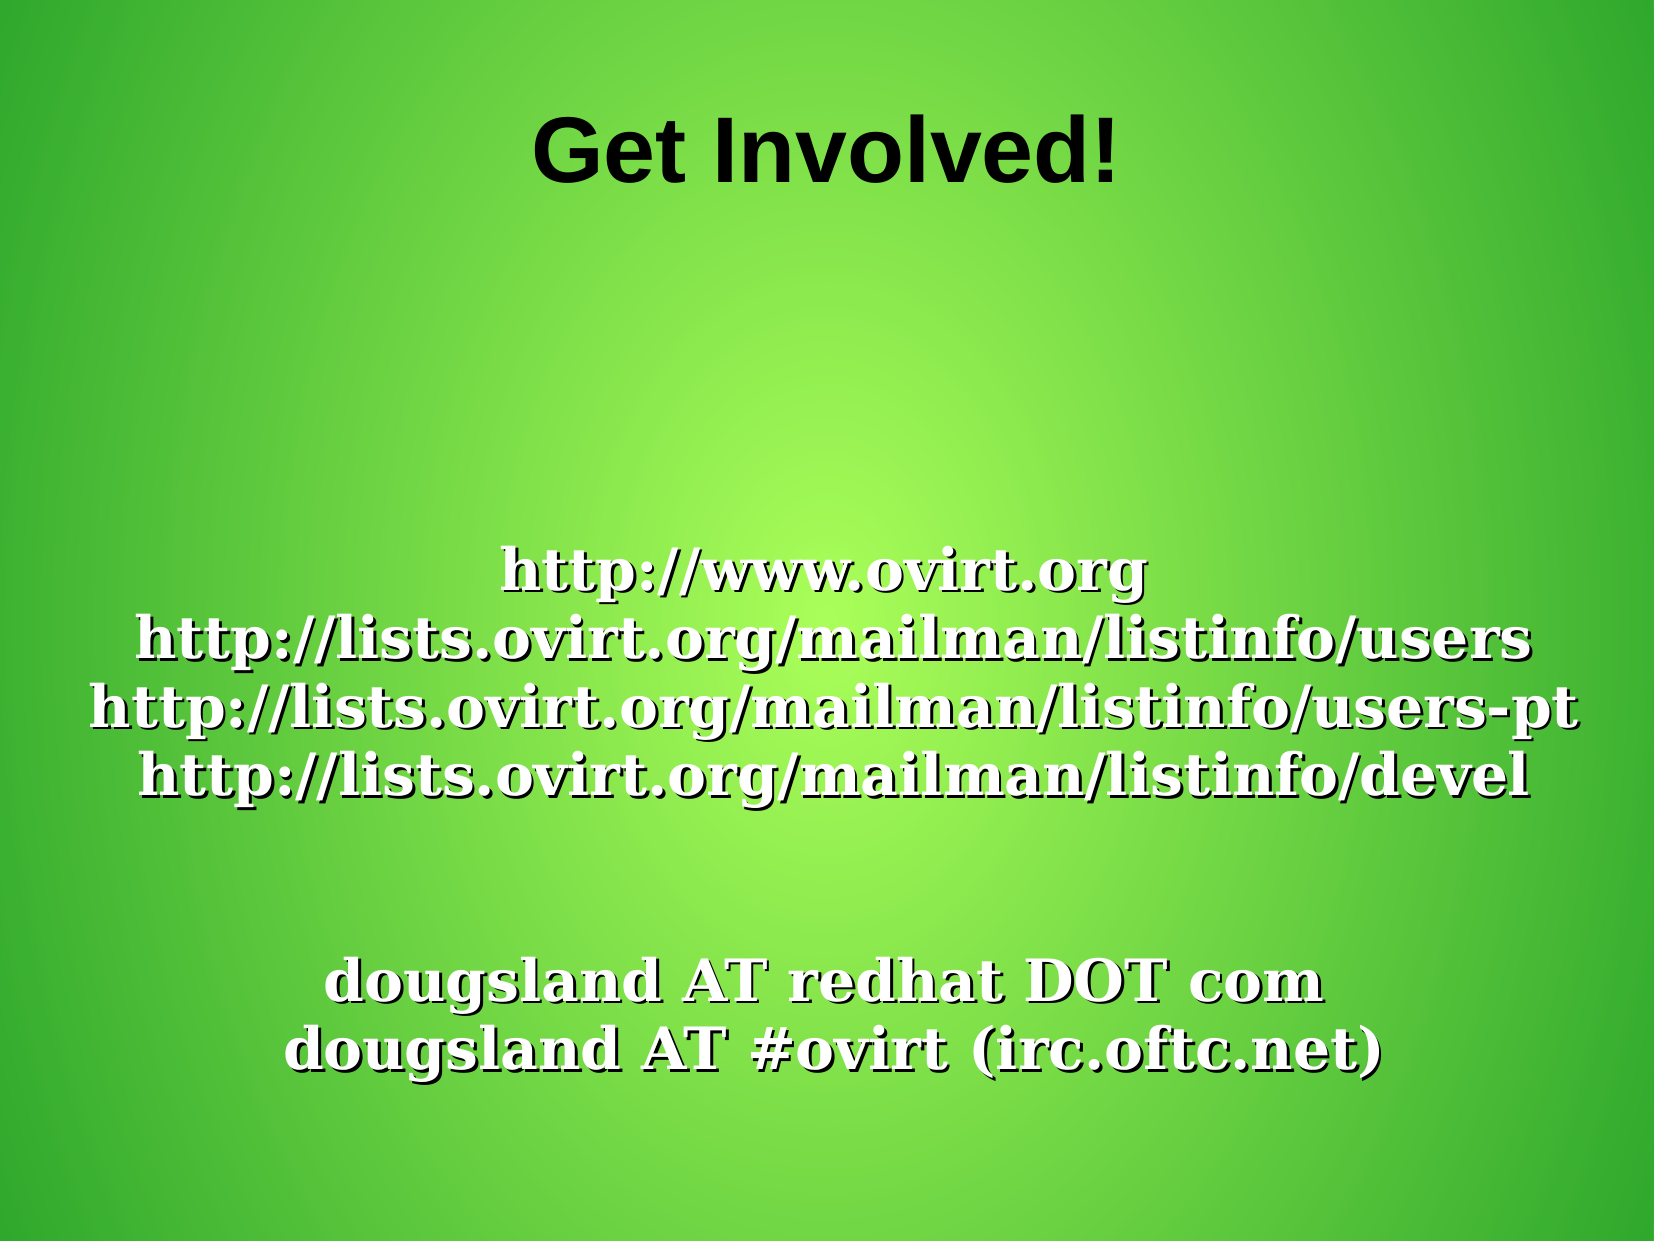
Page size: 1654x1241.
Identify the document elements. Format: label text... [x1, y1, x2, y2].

title Get Involved! [82, 47, 1571, 253]
subtitle http://www.ovirt.org http://lists.ovirt.org/mailman/listinfo/users http://lists.ovirt.org/mailman/listinfo/users-pt http://lists.ovirt.org/mailman/listinfo/devel dougsland AT redhat DOT com dougsland AT #ovirt (irc.oftc.net) [15, 509, 1654, 1111]
